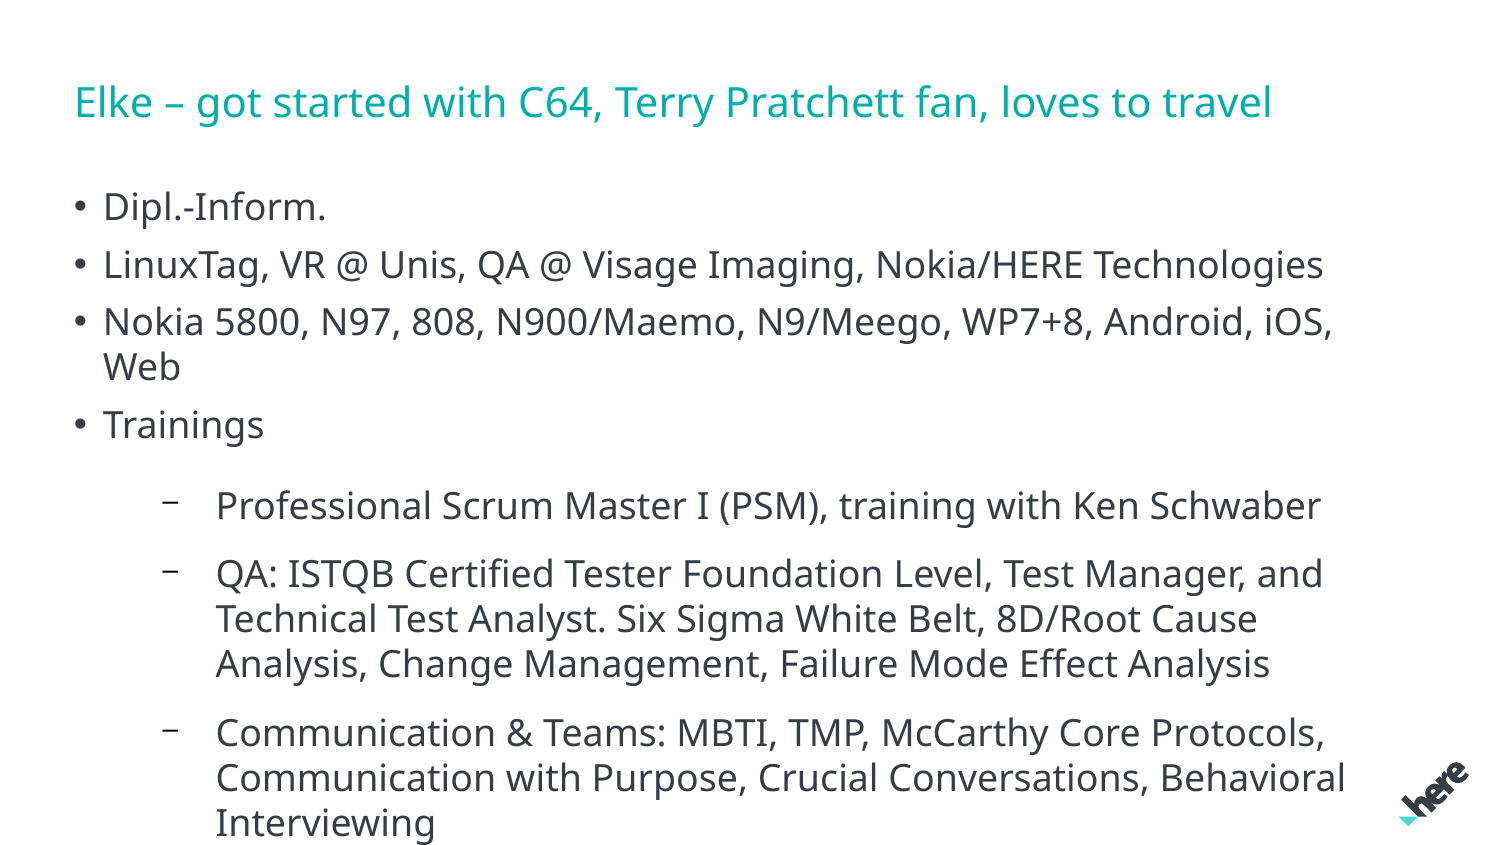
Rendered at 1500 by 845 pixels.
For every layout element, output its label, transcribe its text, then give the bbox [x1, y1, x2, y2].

list Dipl.-Inform. LinuxTag, VR @ Unis, QA @ Visage Imaging, Nokia/HERE Technologies Nokia 5800, N97, 808, N900/Maemo, N9/Meego, WP7+8, Android, iOS, Web Trainings Professional Scrum Master I (PSM), training with Ken Schwaber QA: ISTQB Certified Tester Foundation Level, Test Manager, and Technical Test Analyst. Six Sigma White Belt, 8D/Root Cause Analysis, Change Management, Failure Mode Effect Analysis Communication & Teams: MBTI, TMP, McCarthy Core Protocols, Communication with Purpose, Crucial Conversations, Behavioral Interviewing [68, 180, 1388, 757]
title Elke – got started with C64, Terry Pratchett fan, loves to travel [68, 34, 1388, 130]
